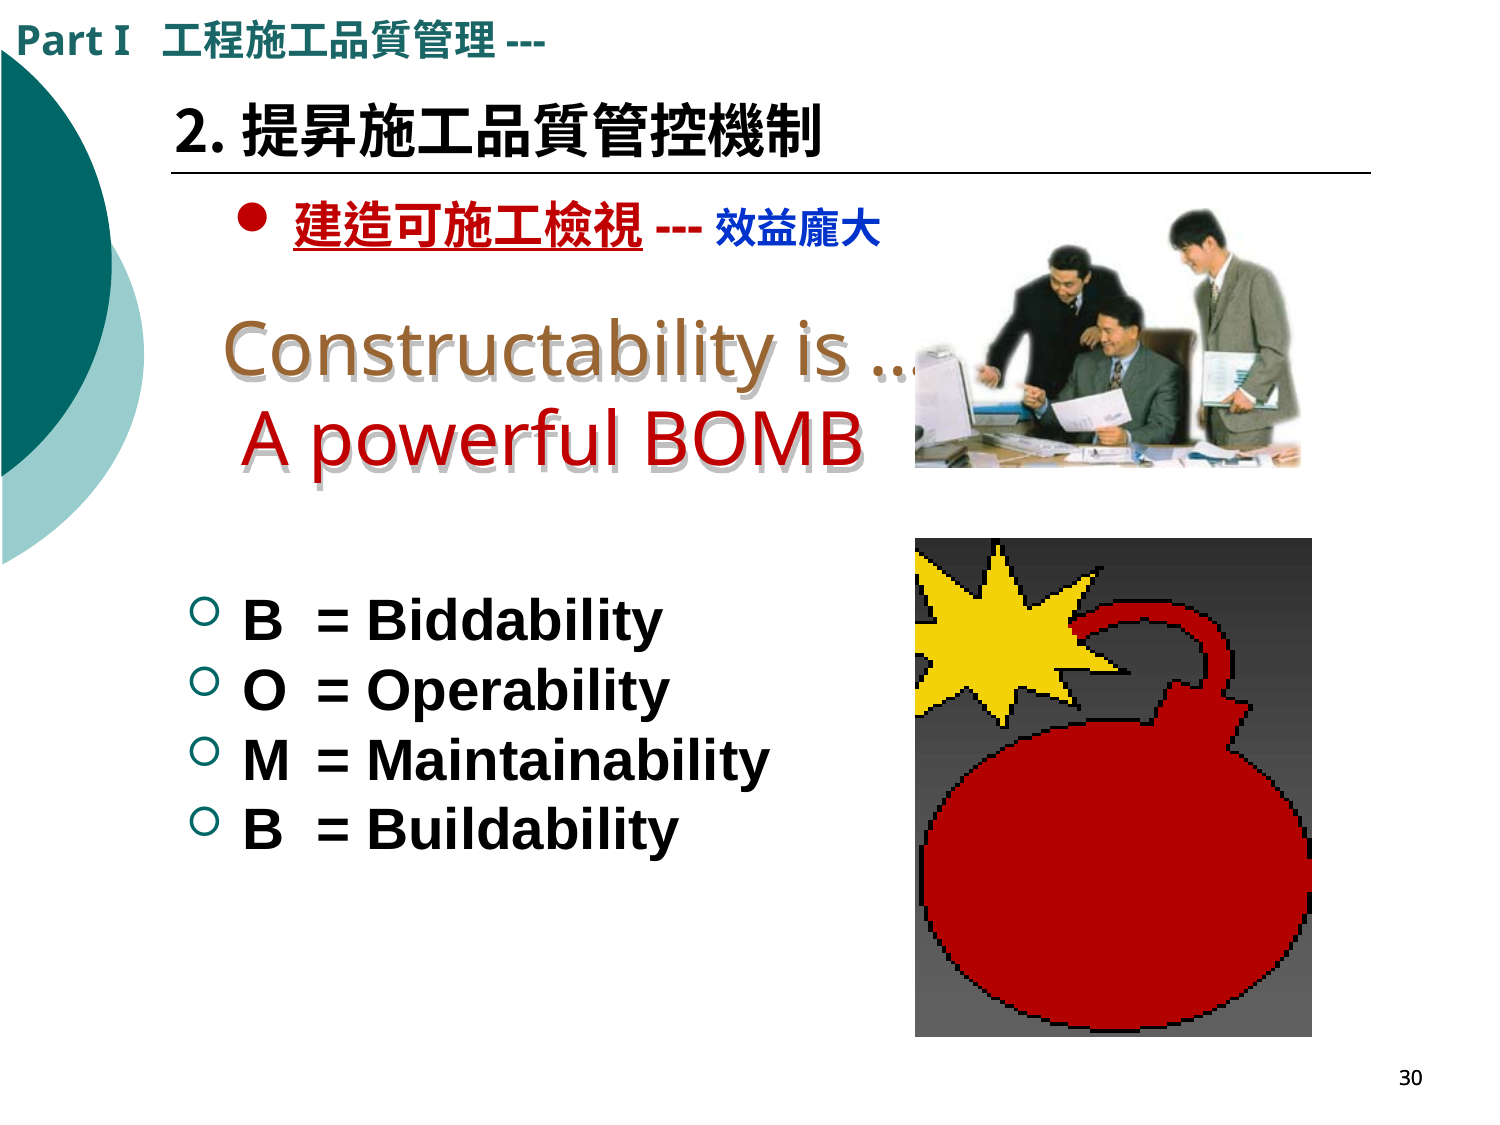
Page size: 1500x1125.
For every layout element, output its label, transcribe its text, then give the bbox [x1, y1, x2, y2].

text_box 建造可施工檢視---效益龐大 [218, 172, 1069, 275]
picture [915, 208, 1301, 468]
text_box Constructability is … A powerful BOMB [206, 278, 1295, 502]
text_box Part I 工程施工品質管理--- [0, 0, 597, 79]
text_box B = Biddability O = Operability M = Maintainability B = Buildability [171, 574, 934, 1000]
picture [915, 538, 1312, 1037]
title 2.提昇施工品質管控機制 [159, 78, 1376, 181]
